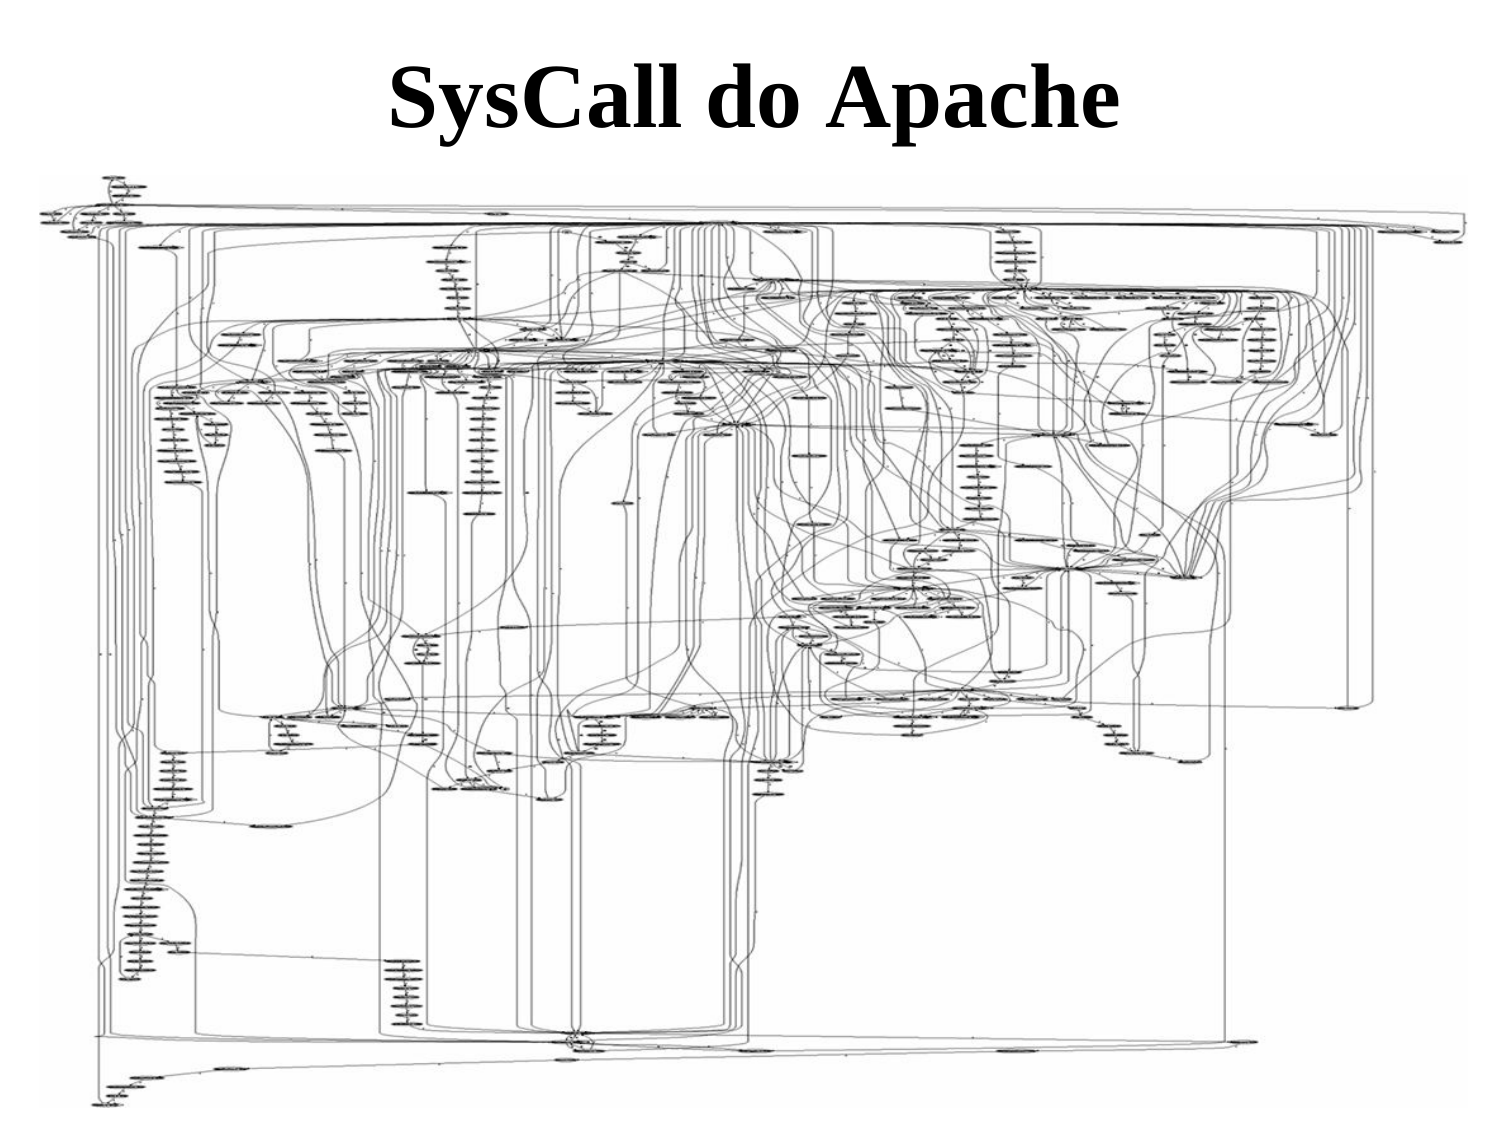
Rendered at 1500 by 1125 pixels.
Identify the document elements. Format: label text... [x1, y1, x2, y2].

picture [39, 175, 1468, 1108]
title SysCall do Apache [117, 0, 1393, 175]
